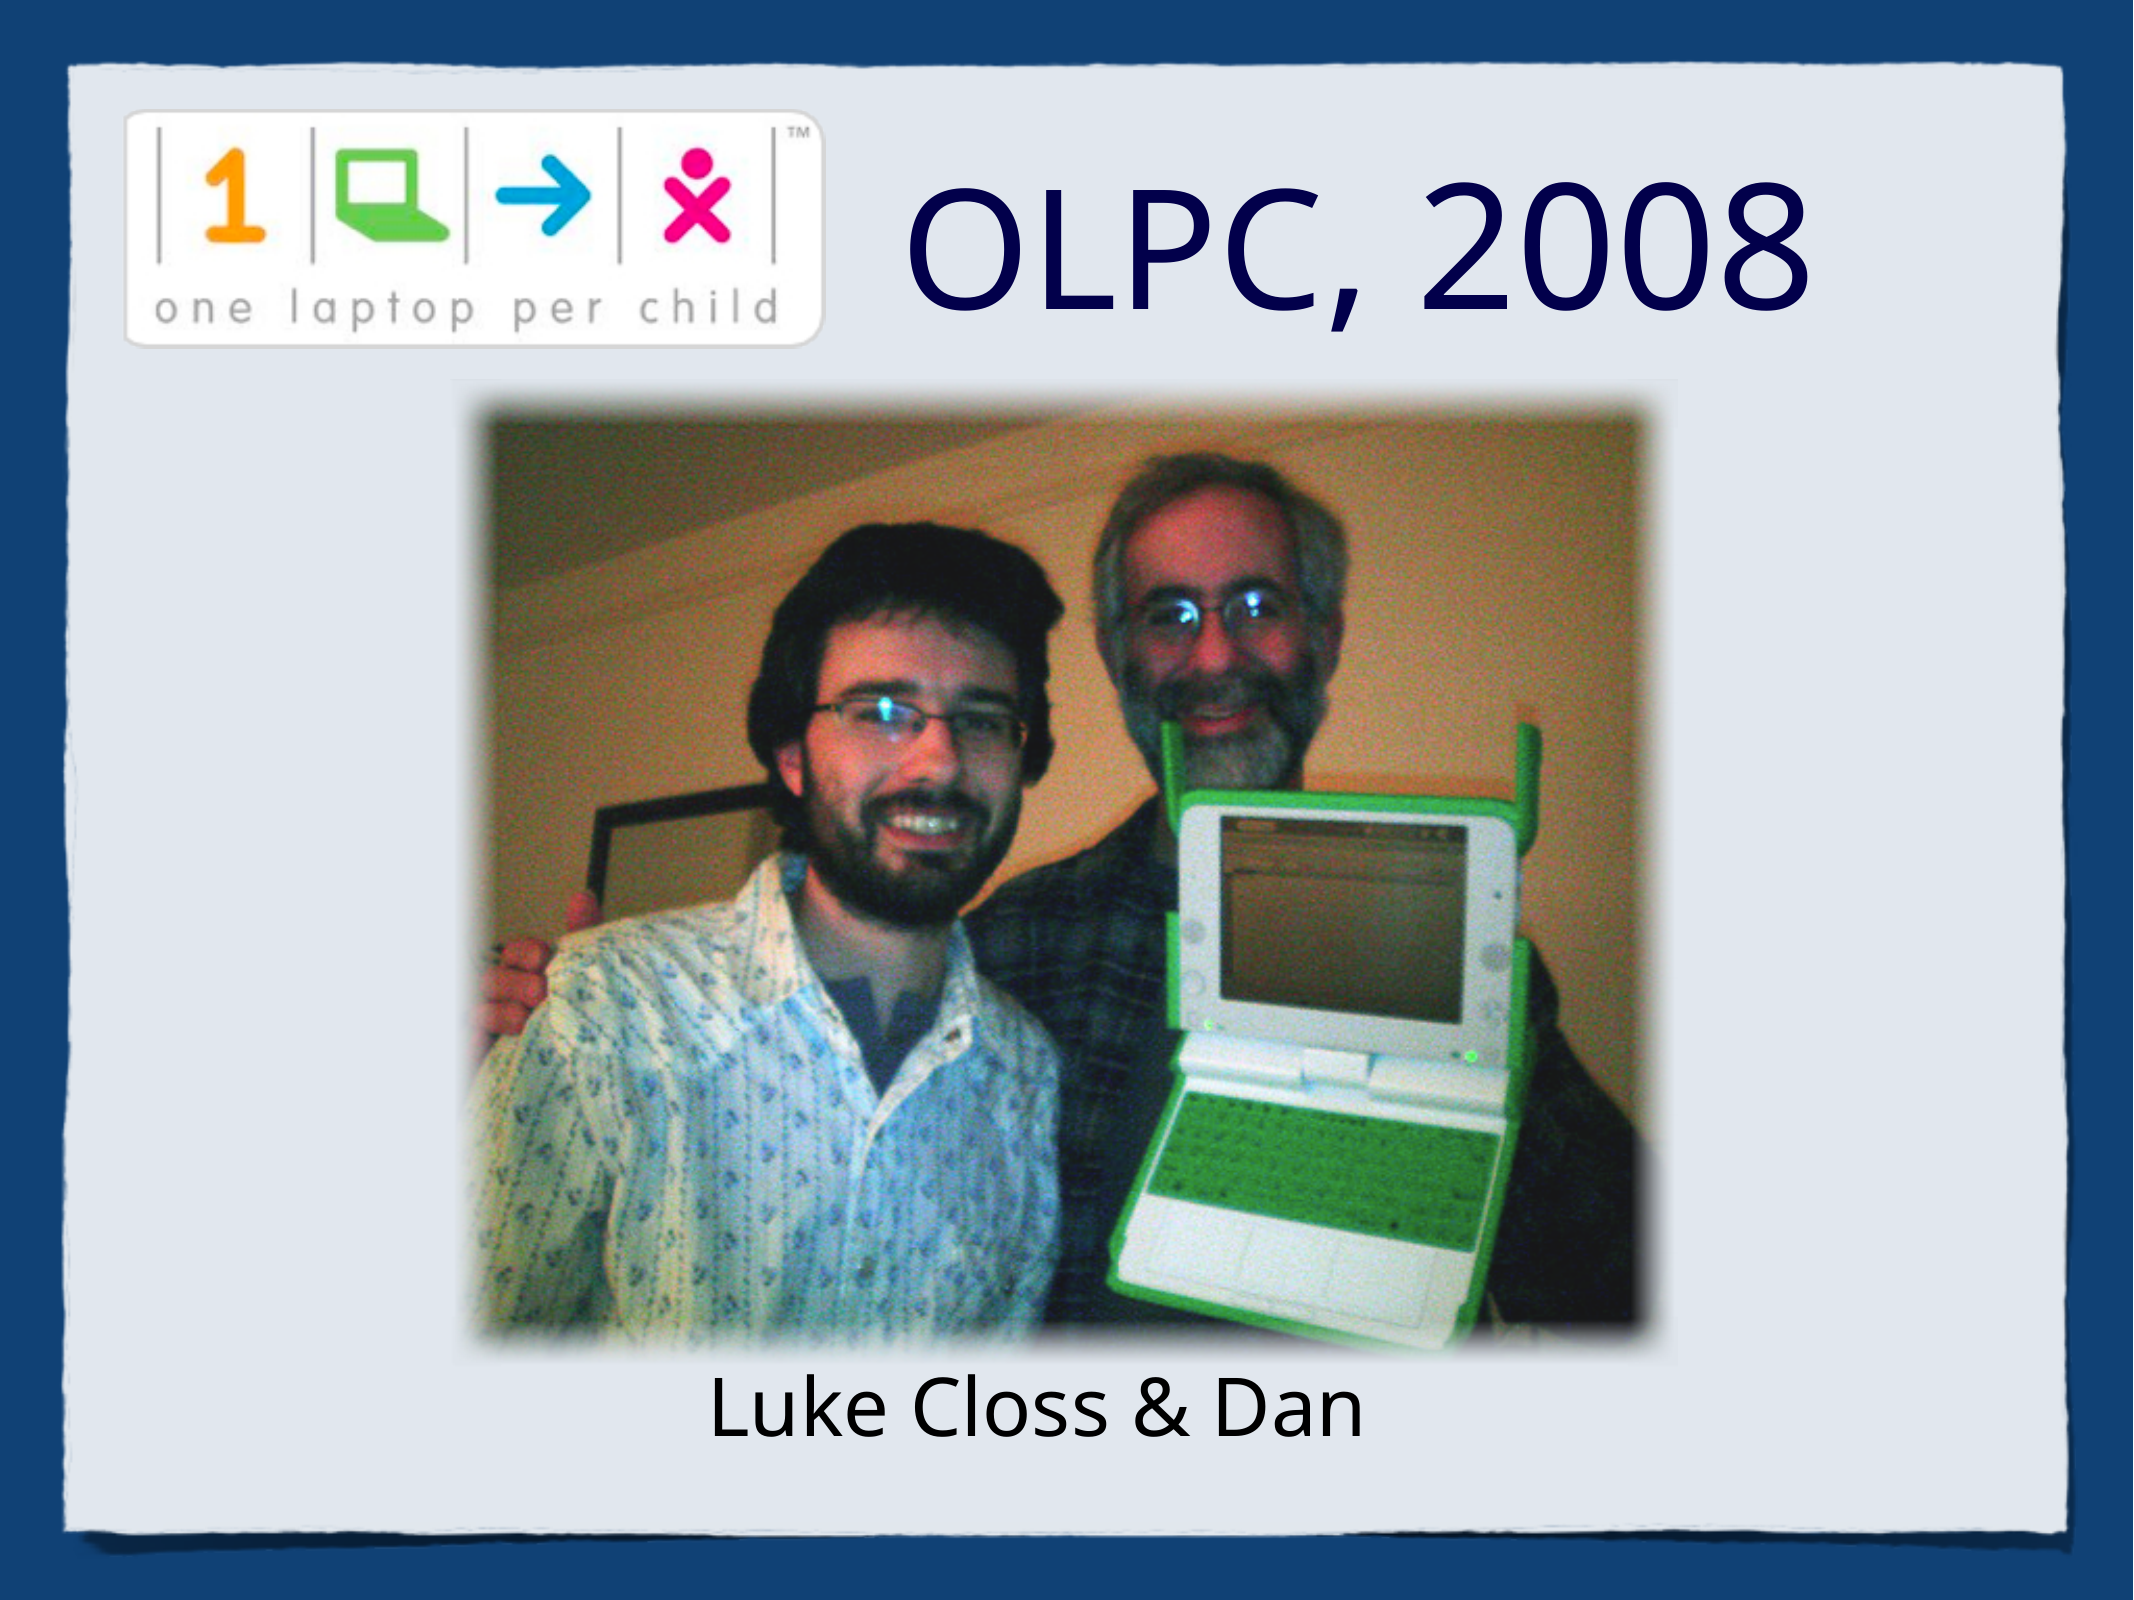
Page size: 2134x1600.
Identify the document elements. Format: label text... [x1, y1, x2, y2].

picture [54, 52, 2078, 1559]
text_box Luke Closs & Dan [439, 1334, 1636, 1474]
text_box OLPC, 2008 [633, 130, 2084, 349]
